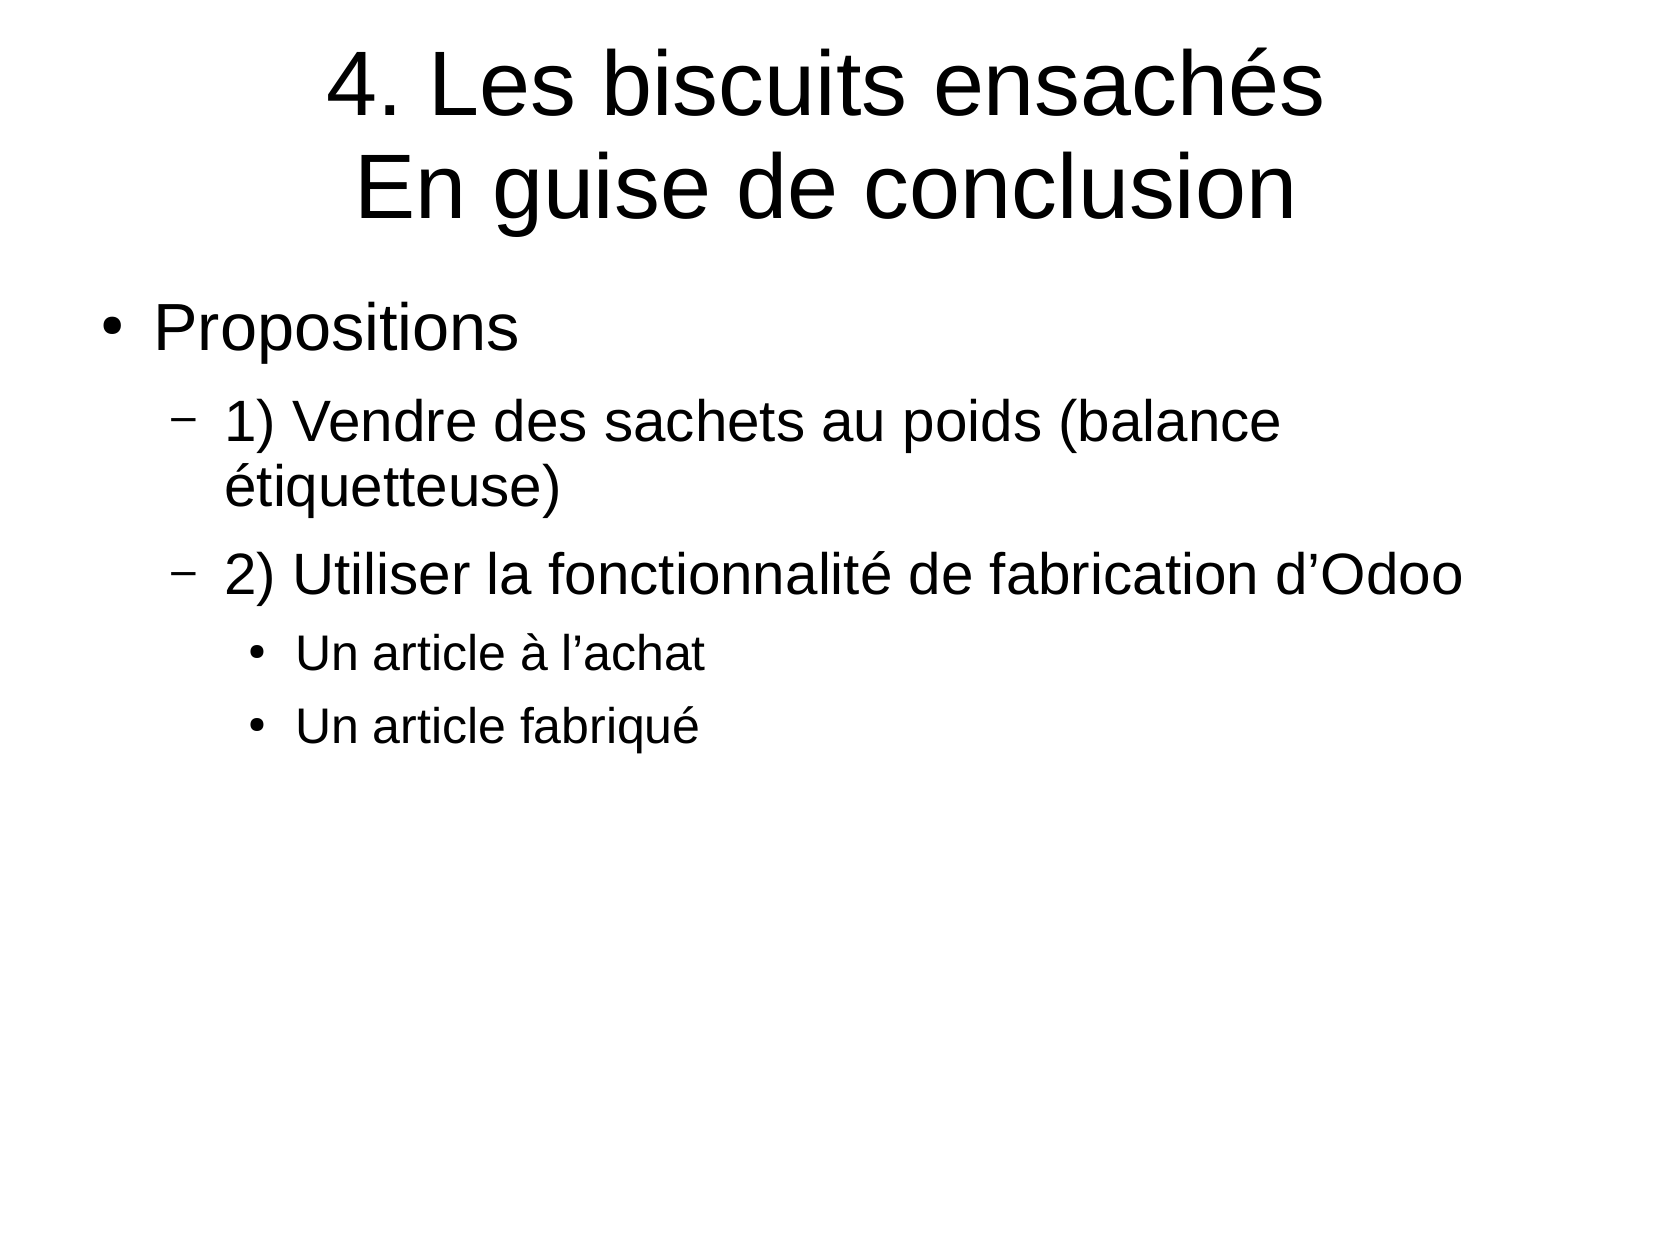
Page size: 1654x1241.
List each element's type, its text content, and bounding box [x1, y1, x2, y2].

title 4. Les biscuits ensachés En guise de conclusion [82, 31, 1571, 239]
list Propositions 1) Vendre des sachets au poids (balance étiquetteuse) 2) Utiliser la fonctionnalité de fabrication d’Odoo Un article à l’achat Un article fabriqué [82, 290, 1571, 1205]
